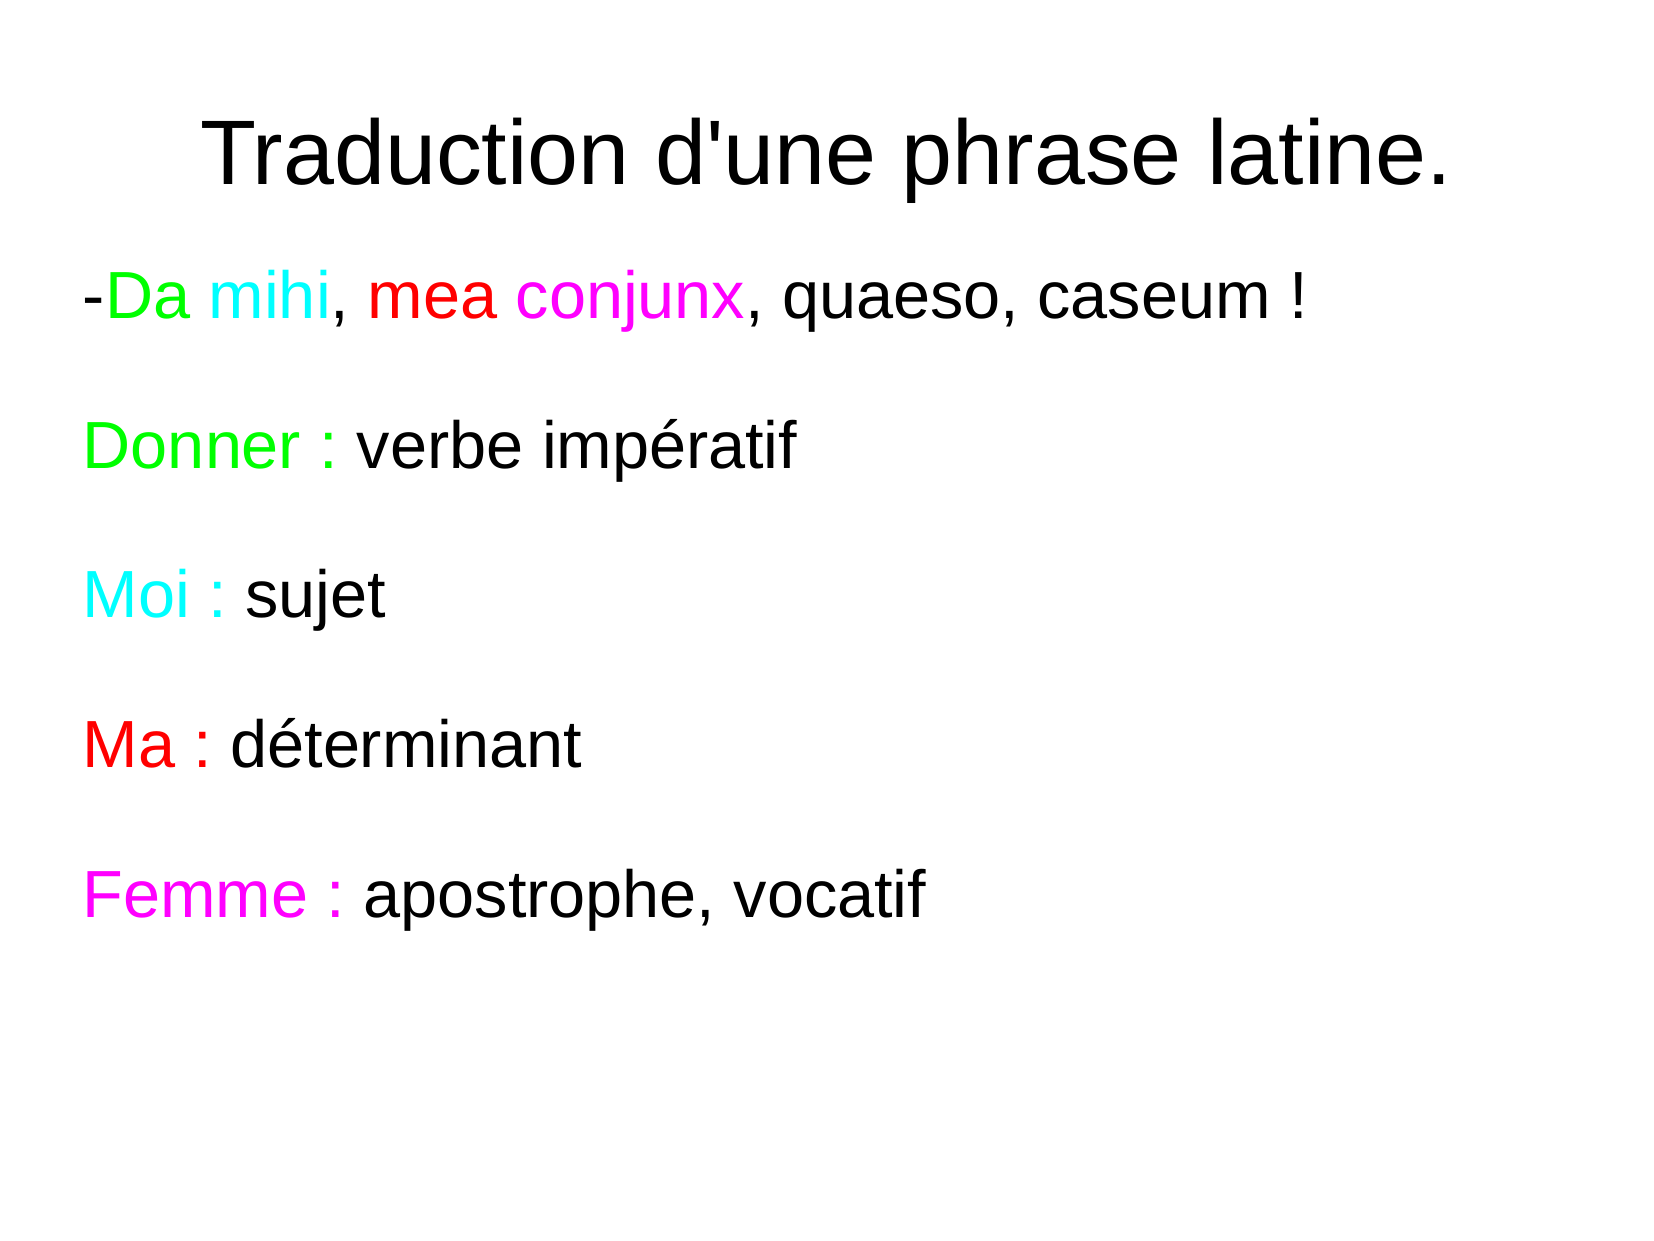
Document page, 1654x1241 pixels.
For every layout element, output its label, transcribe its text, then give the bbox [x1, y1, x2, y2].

subtitle -Da mihi, mea conjunx, quaeso, caseum ! Donner : verbe impératif Moi : sujet Ma : déterminant Femme : apostrophe, vocatif [82, 258, 1571, 1241]
title Traduction d'une phrase latine. [82, 49, 1571, 257]
